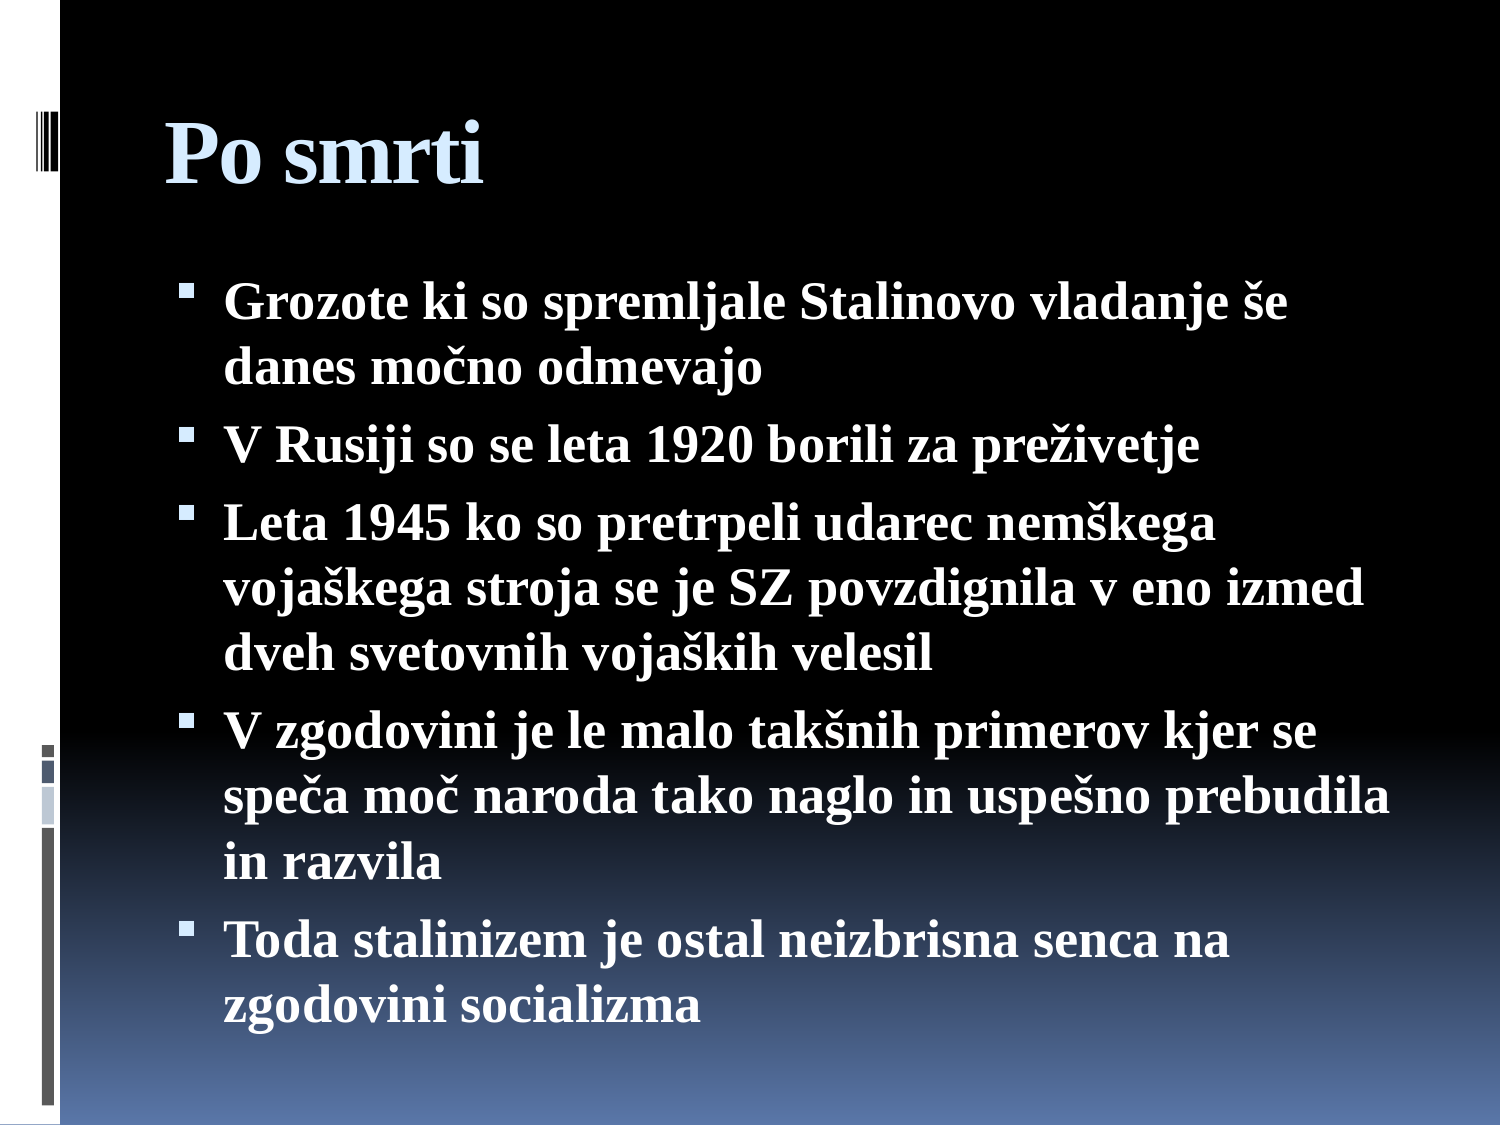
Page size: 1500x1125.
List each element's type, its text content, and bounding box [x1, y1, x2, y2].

list Grozote ki so spremljale Stalinovo vladanje še danes močno odmevajo V Rusiji so se leta 1920 borili za preživetje Leta 1945 ko so pretrpeli udarec nemškega vojaškega stroja se je SZ povzdignila v eno izmed dveh svetovnih vojaških velesil V zgodovini je le malo takšnih primerov kjer se speča moč naroda tako naglo in uspešno prebudila in razvila Toda stalinizem je ostal neizbrisna senca na zgodovini socializma [150, 257, 1425, 1043]
title Po smrti [150, 84, 1425, 235]
